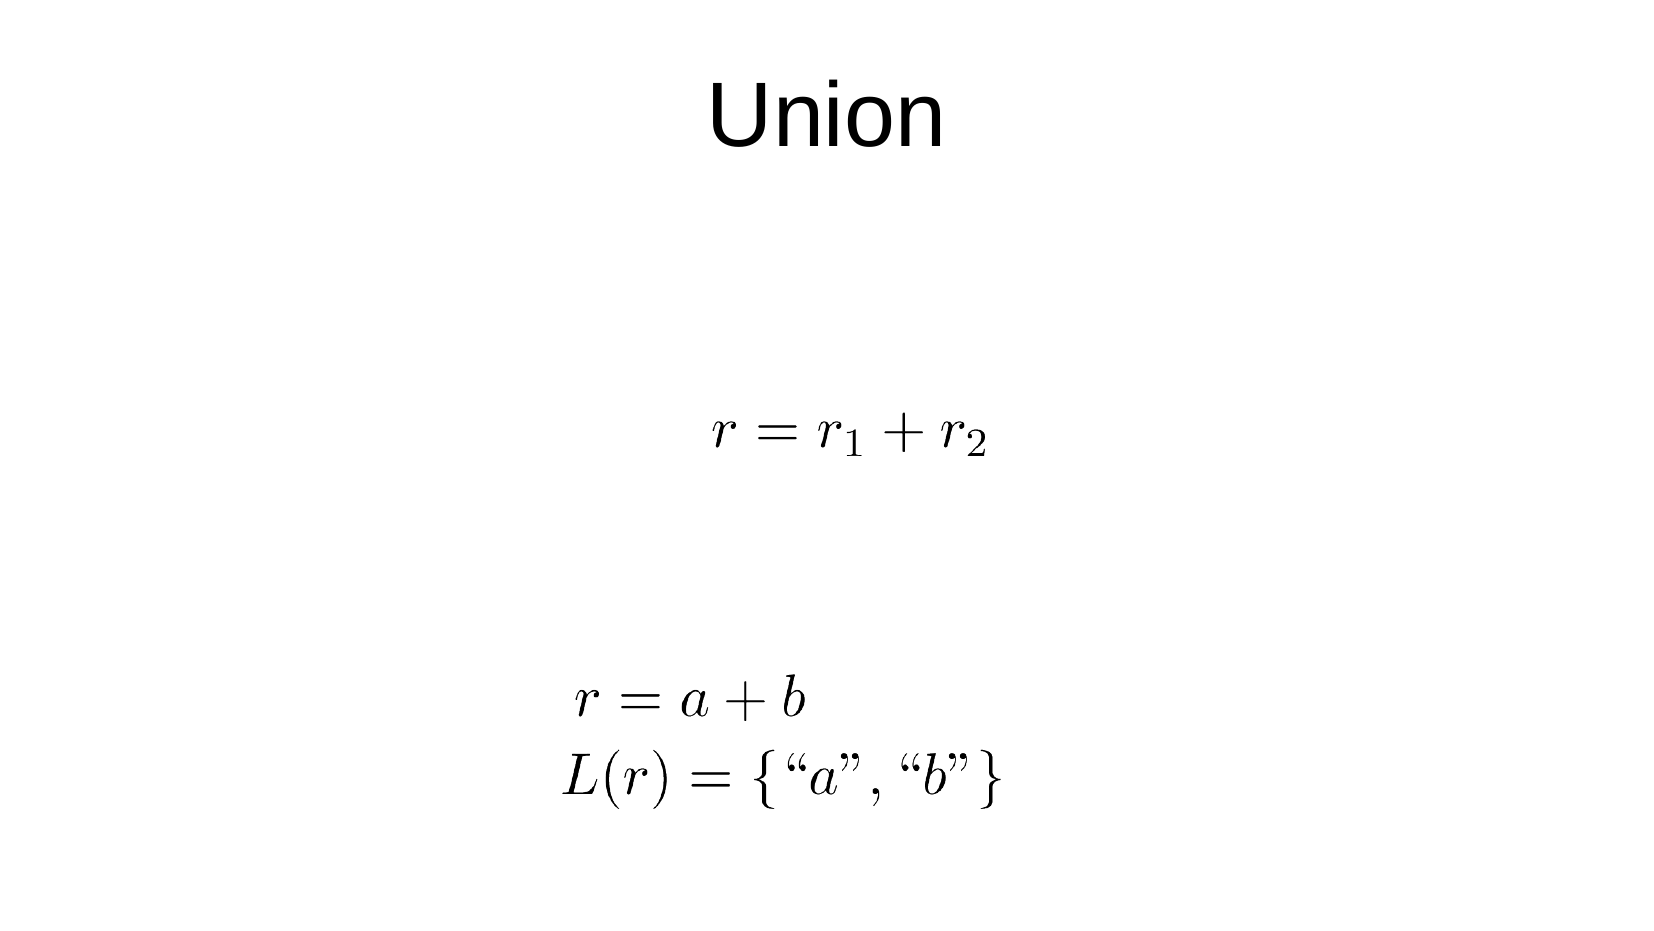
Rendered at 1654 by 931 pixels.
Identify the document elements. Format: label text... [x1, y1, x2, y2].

title Union [82, 37, 1571, 193]
picture [562, 749, 1001, 809]
picture [575, 674, 805, 721]
picture [712, 412, 985, 456]
